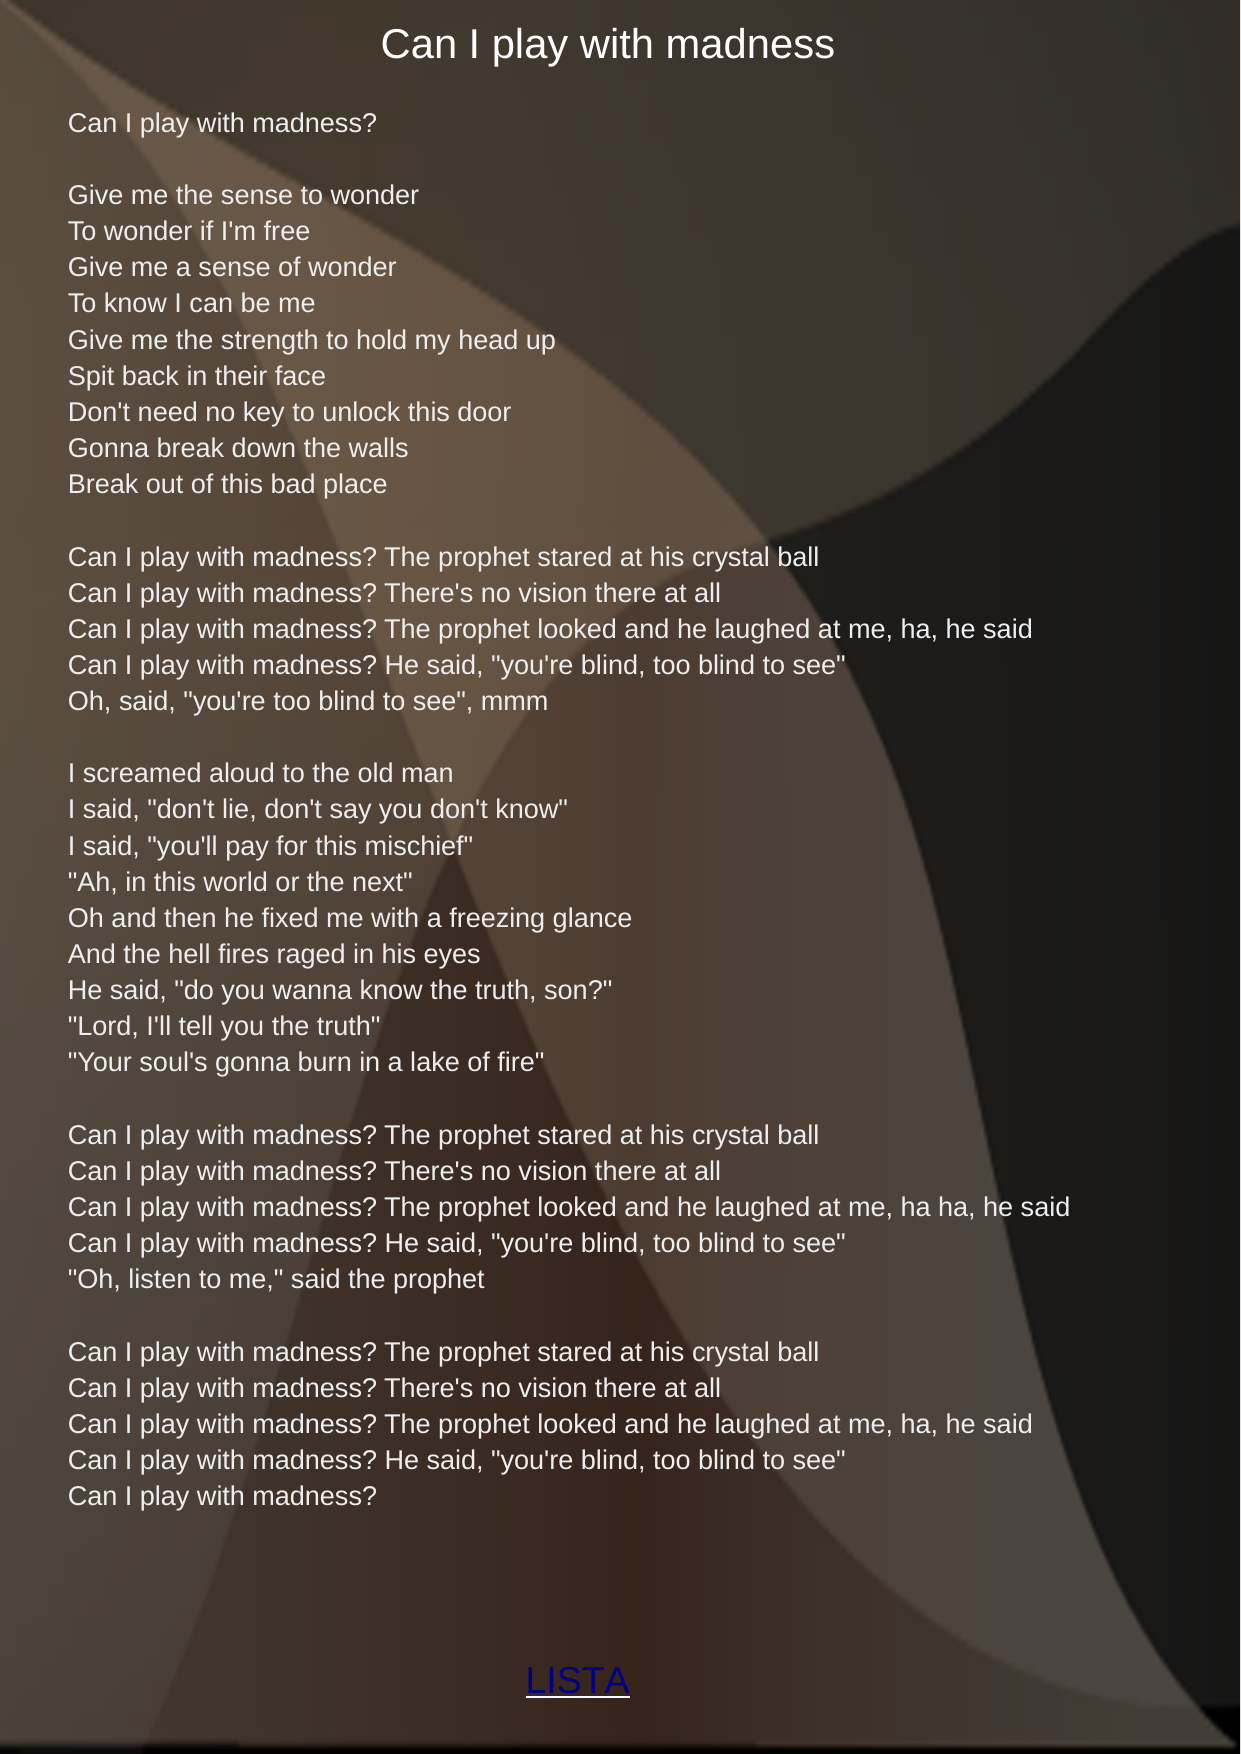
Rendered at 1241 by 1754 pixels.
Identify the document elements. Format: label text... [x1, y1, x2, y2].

text_box LISTA [525, 1659, 658, 1702]
picture [0, 0, 1241, 1754]
text_box Can I play with madness? Give me the sense to wonder To wonder if I'm free Give me a sense of wonder To know I can be me Give me the strength to hold my head up Spit back in their face Don't need no key to unlock this door Gonna break down the walls Break out of this bad place Can I play with madness? The prophet stared at his crystal ball Can I play with madness? There's no vision there at all Can I play with madness? The prophet looked and he laughed at me, ha, he said Can I play with madness? He said, "you're blind, too blind to see" Oh, said, "you're too blind to see", mmm I screamed aloud to the old man I said, "don't lie, don't say you don't know" I said, "you'll pay for this mischief" "Ah, in this world or the next" Oh and then he fixed me with a freezing glance And the hell fires raged in his eyes He said, "do you wanna know the truth, son?" "Lord, I'll tell you the truth" "Your soul's gonna burn in a lake of fire" Can I play with madness? The prophet stared at his crystal ball Can I play with madness? There's no vision there at all Can I play with madness? The prophet looked and he laughed at me, ha ha, he said Can I play with madness? He said, "you're blind, too blind to see" "Oh, listen to me," said the prophet Can I play with madness? The prophet stared at his crystal ball Can I play with madness? There's no vision there at all Can I play with madness? The prophet looked and he laughed at me, ha, he said Can I play with madness? He said, "you're blind, too blind to see" Can I play with madness? [53, 100, 1128, 1510]
title Can I play with madness [76, 21, 1140, 68]
